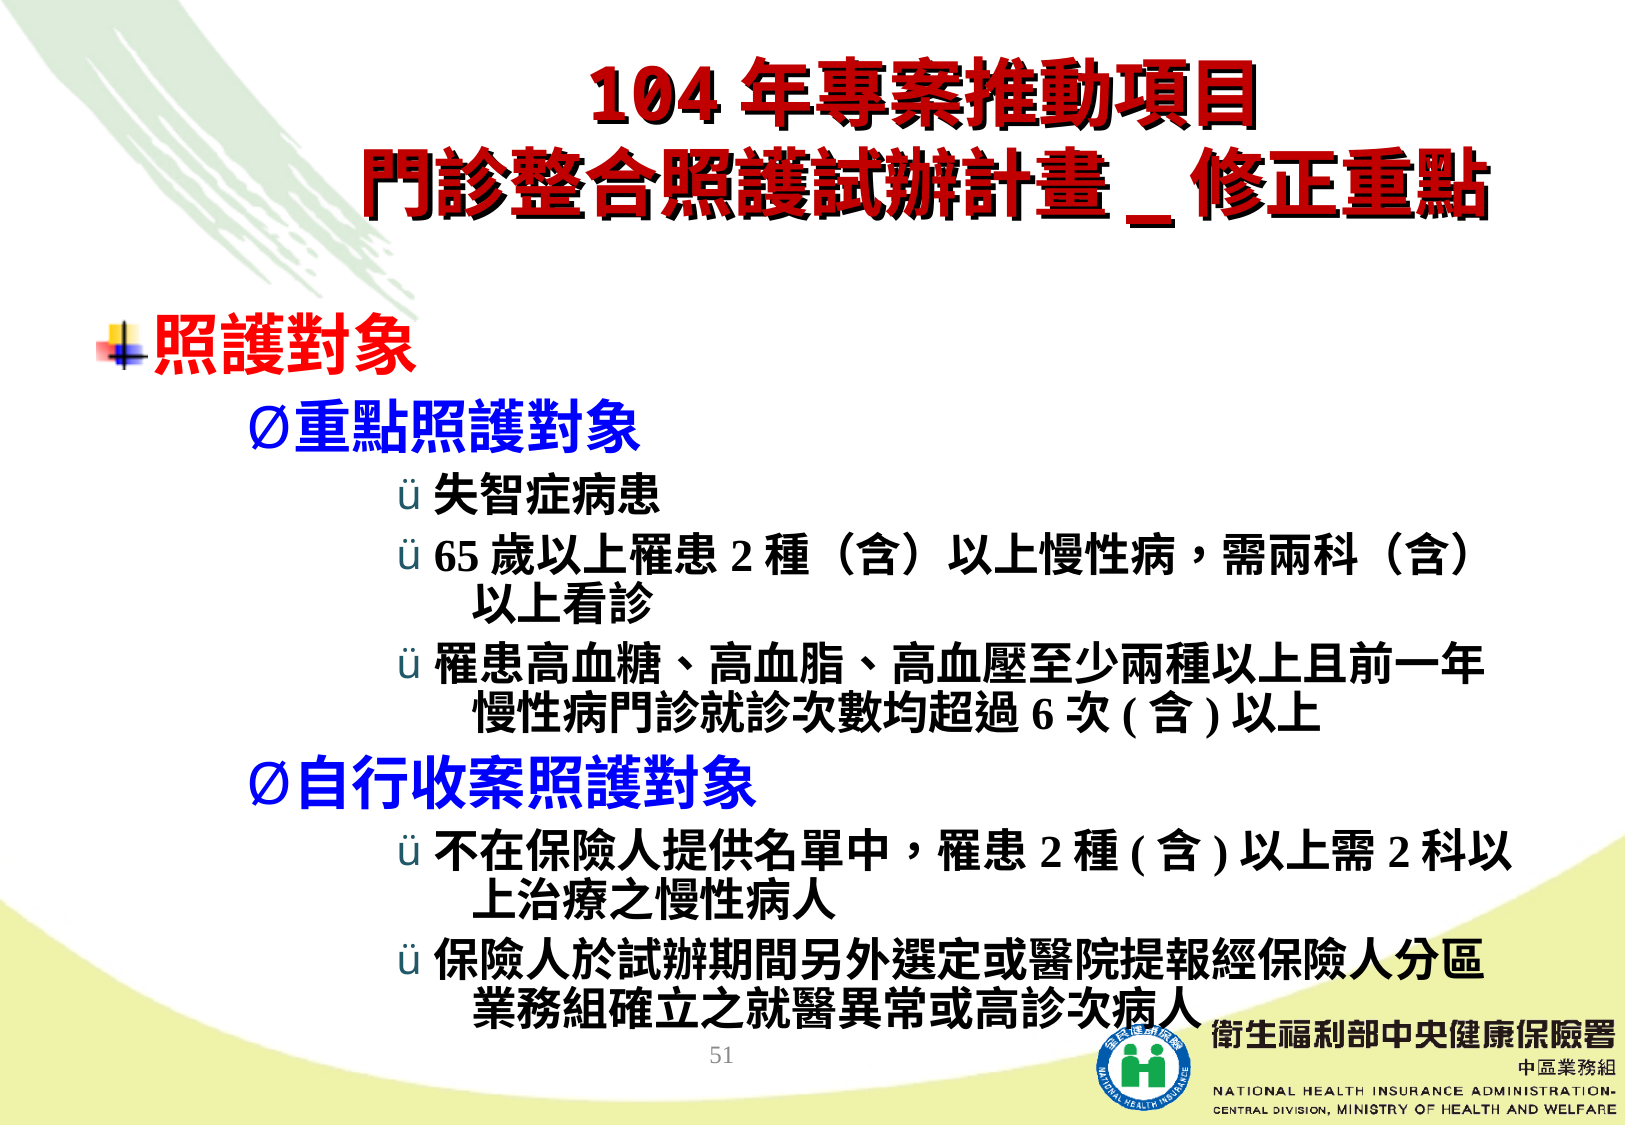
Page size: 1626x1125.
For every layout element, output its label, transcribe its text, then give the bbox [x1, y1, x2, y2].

text_box [694, 1047, 1074, 1084]
list 照護對象 重點照護對象 失智症病患 65歲以上罹患2種（含）以上慢性病，需兩科（含）以上看診 罹患高血糖、高血脂、高血壓至少兩種以上且前一年慢性病門診就診次數均超過6次(含)以上 自行收案照護對象 不在保險人提供名單中，罹患2種(含)以上需2科以上治療之慢性病人 保險人於試辦期間另外選定或醫院提報經保險人分區業務組確立之就醫異常或高診次病人 [81, 304, 1544, 1047]
title 104年專案推動項目 門診整合照護試辦計畫_修正重點 [304, 31, 1544, 240]
